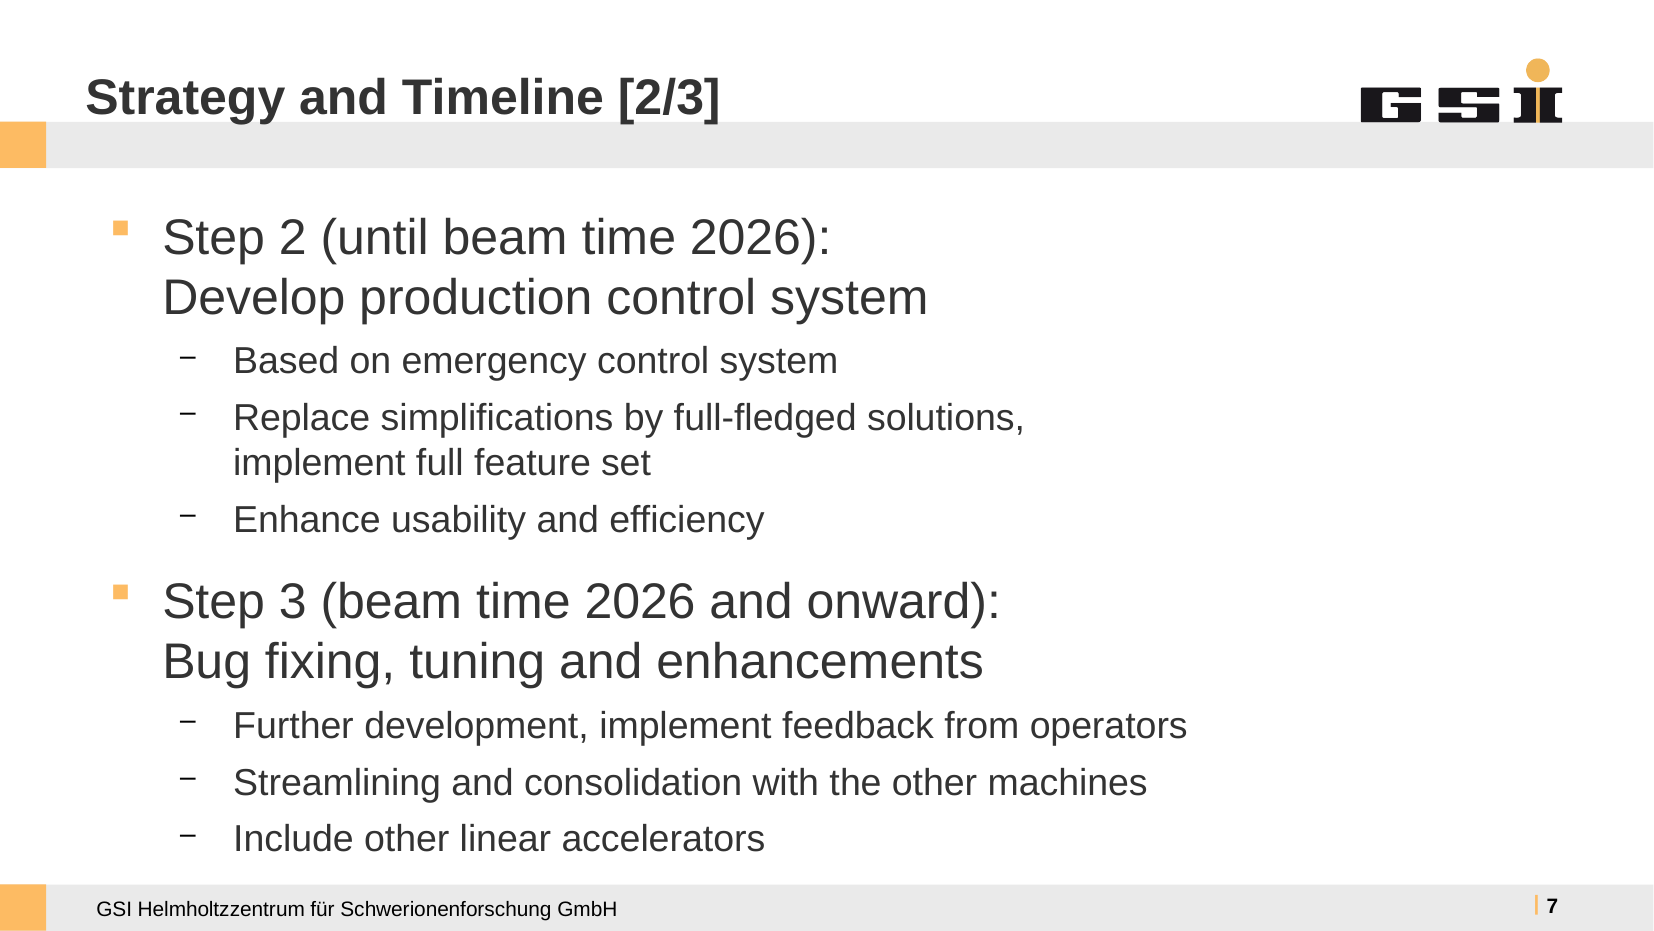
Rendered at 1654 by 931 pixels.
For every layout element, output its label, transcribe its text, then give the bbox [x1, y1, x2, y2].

picture [1359, 56, 1564, 125]
title Strategy and Timeline [2/3] [70, 55, 1081, 132]
list Step 2 (until beam time 2026): Develop production control system Based on emergency control system Replace simplifications by full-fledged solutions, implement full feature set Enhance usability and efficiency Step 3 (beam time 2026 and onward): Bug fixing, tuning and enhancements Further development, implement feedback from operators Streamlining and consolidation with the other machines Include other linear accelerators [76, 196, 1562, 862]
